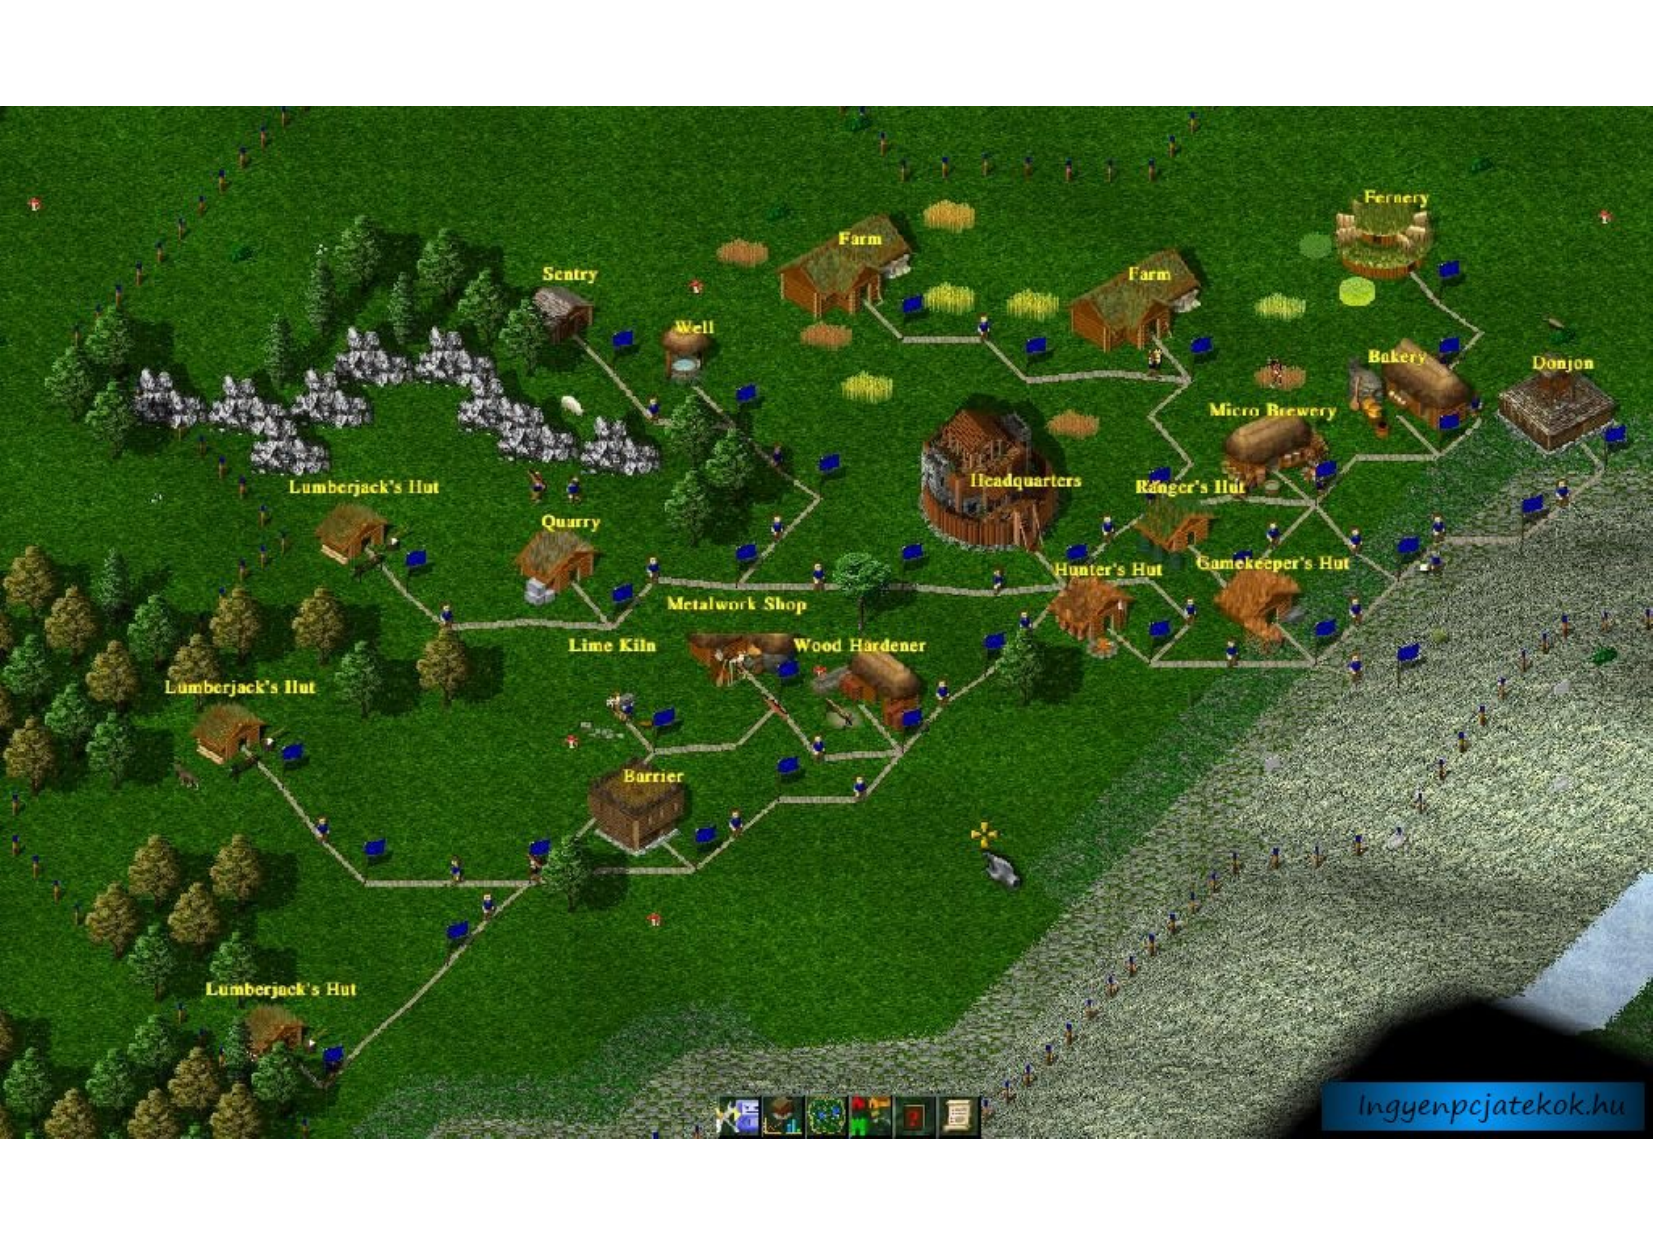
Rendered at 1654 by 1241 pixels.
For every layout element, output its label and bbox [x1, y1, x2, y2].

picture [0, 106, 1653, 1139]
